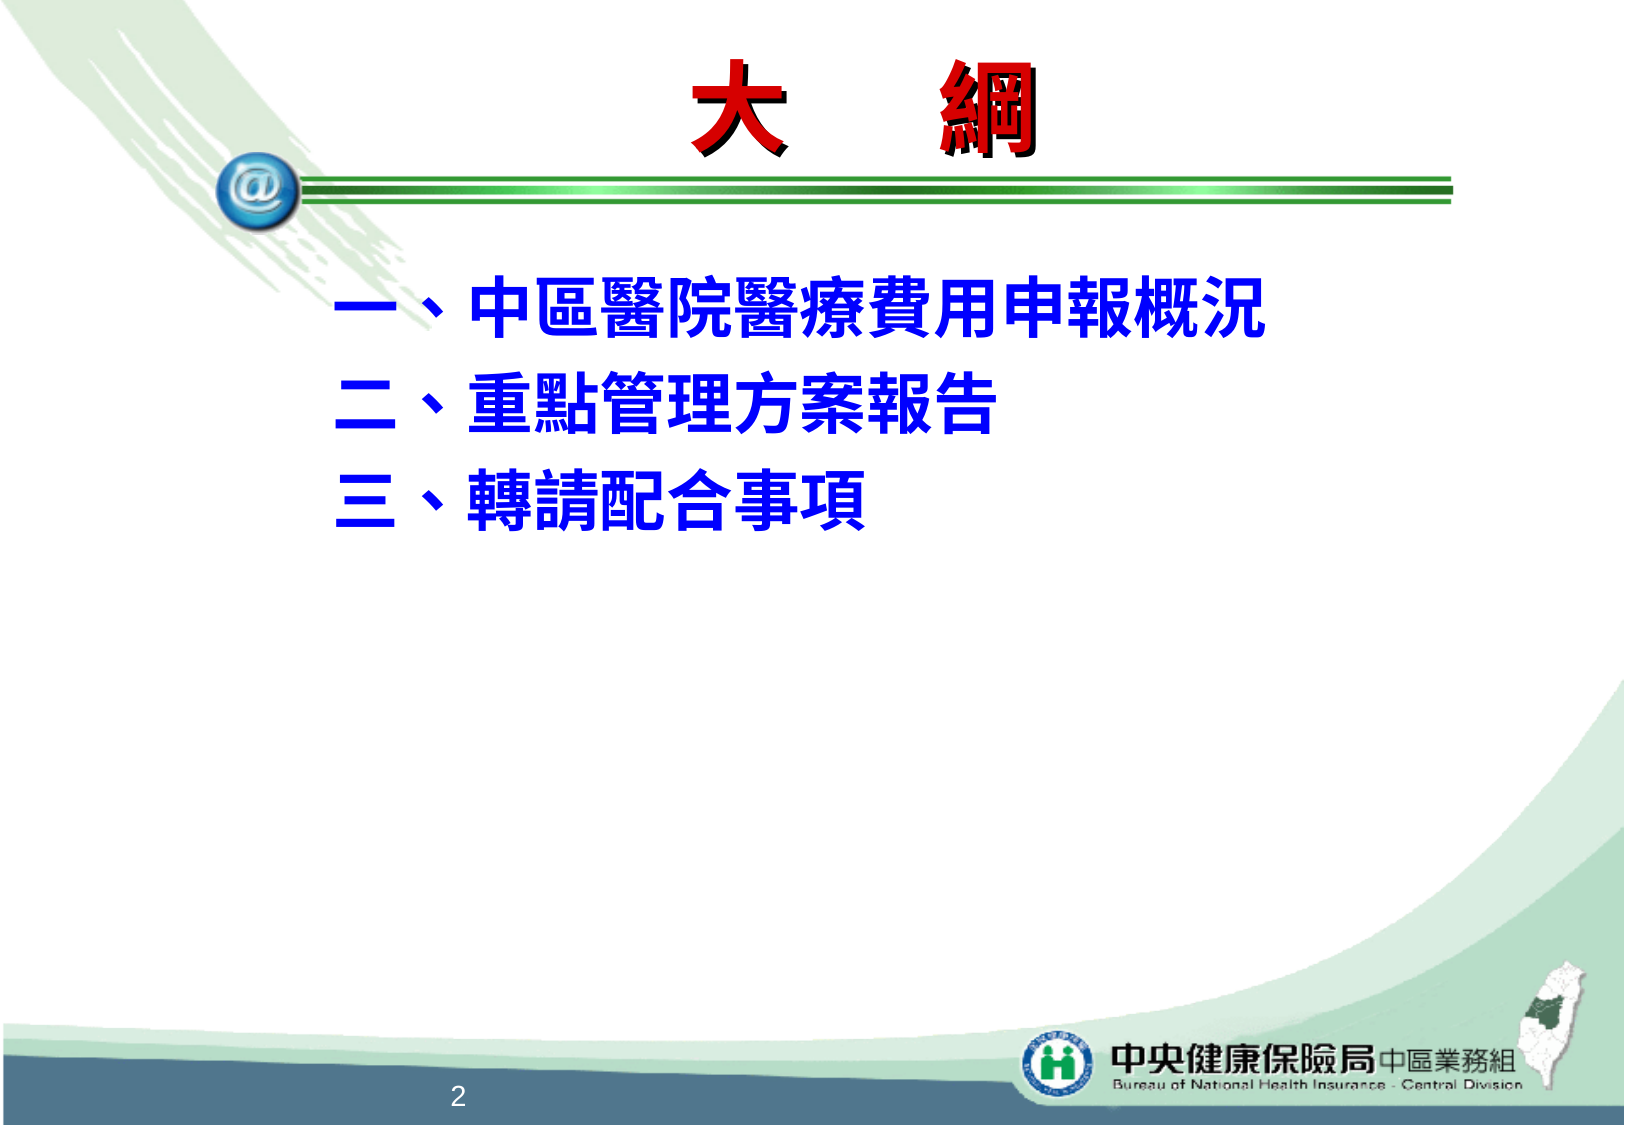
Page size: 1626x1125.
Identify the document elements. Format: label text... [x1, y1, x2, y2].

list 一、中區醫院醫療費用申報概況 二、重點管理方案報告 三、轉請配合事項 [261, 257, 1499, 997]
text_box [435, 1065, 815, 1125]
title 大 綱 [162, 10, 1562, 198]
